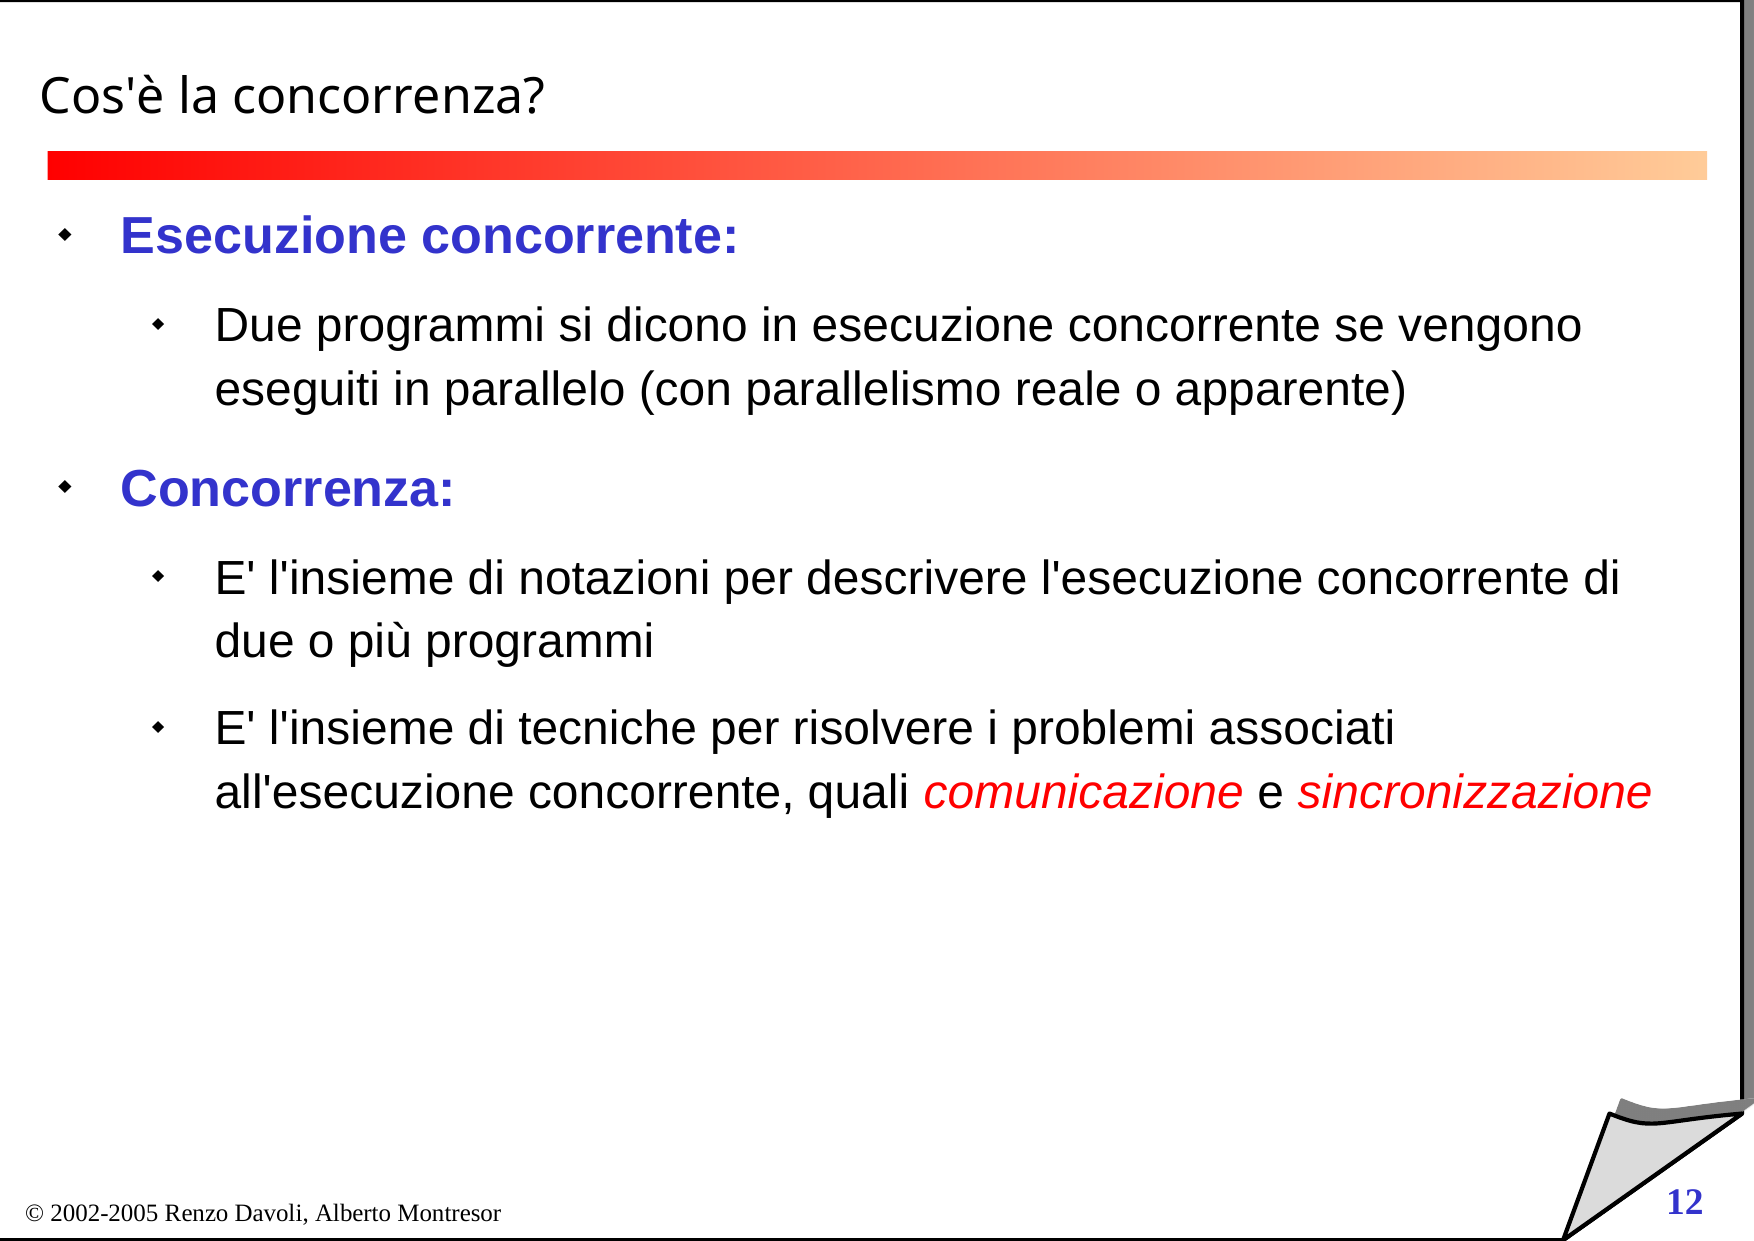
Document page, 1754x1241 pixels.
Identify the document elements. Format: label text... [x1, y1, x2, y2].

title Cos'è la concorrenza? [39, 49, 1713, 144]
list Esecuzione concorrente: Due programmi si dicono in esecuzione concorrente se vengono eseguiti in parallelo (con parallelismo reale o apparente) Concorrenza: E' l'insieme di notazioni per descrivere l'esecuzione concorrente di due o più programmi E' l'insieme di tecniche per risolvere i problemi associati all'esecuzione concorrente, quali comunicazione e sincronizzazione [58, 206, 1696, 970]
